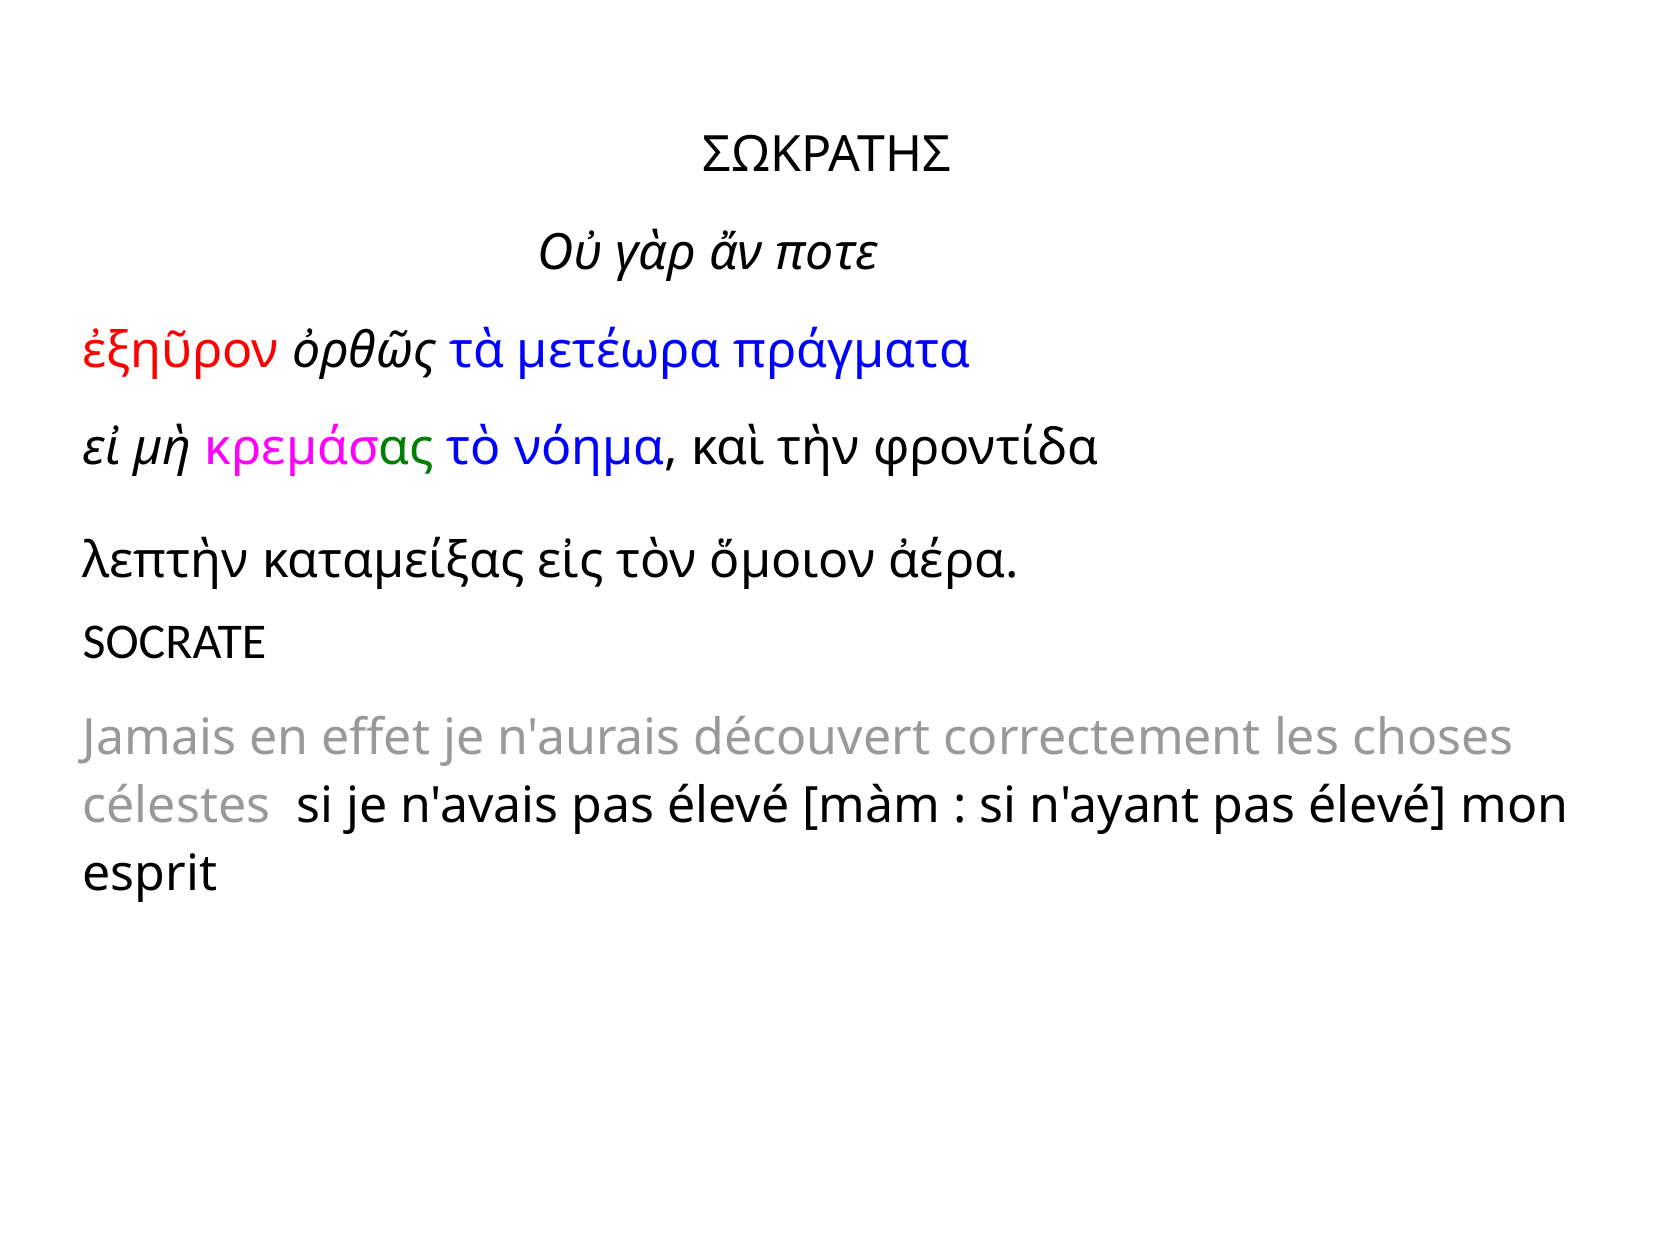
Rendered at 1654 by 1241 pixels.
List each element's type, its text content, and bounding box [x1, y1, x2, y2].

list ΣΩΚΡΑΤΗΣ Οὐ γὰρ ἄν ποτε ἐξηῦρον ὀρθῶς τὰ μετέωρα πράγματα εἰ μὴ κρεμάσας τὸ νόημα, καὶ τὴν φροντίδα λεπτὴν καταμείξας εἰς τὸν ὅμοιον ἀέρα. SOCRATE Jamais en effet je n'aurais découvert correctement les choses célestes si je n'avais pas élevé [màm : si n'ayant pas élevé] mon esprit [82, 118, 1571, 1169]
